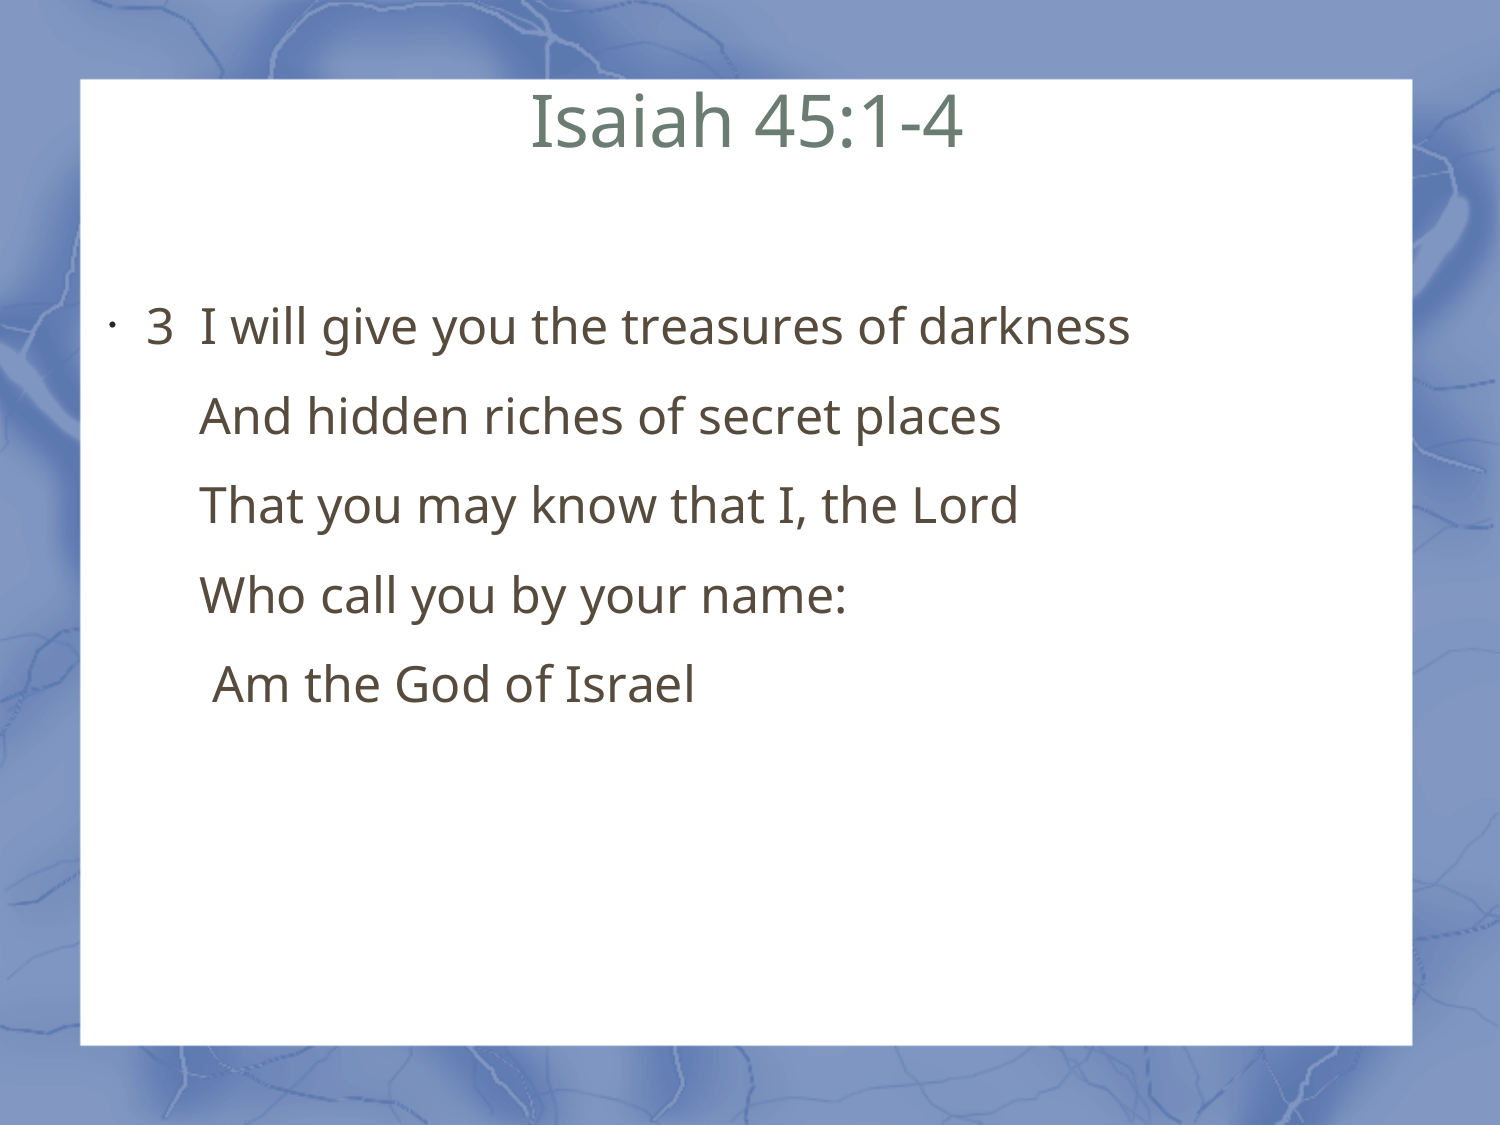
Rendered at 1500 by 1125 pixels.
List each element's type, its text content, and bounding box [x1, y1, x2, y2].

title Isaiah 45:1-4 [69, 66, 1425, 238]
list 3 I will give you the treasures of darkness And hidden riches of secret places That you may know that I, the Lord Who call you by your name: Am the God of Israel [75, 287, 1425, 1005]
picture [0, 0, 1500, 1125]
